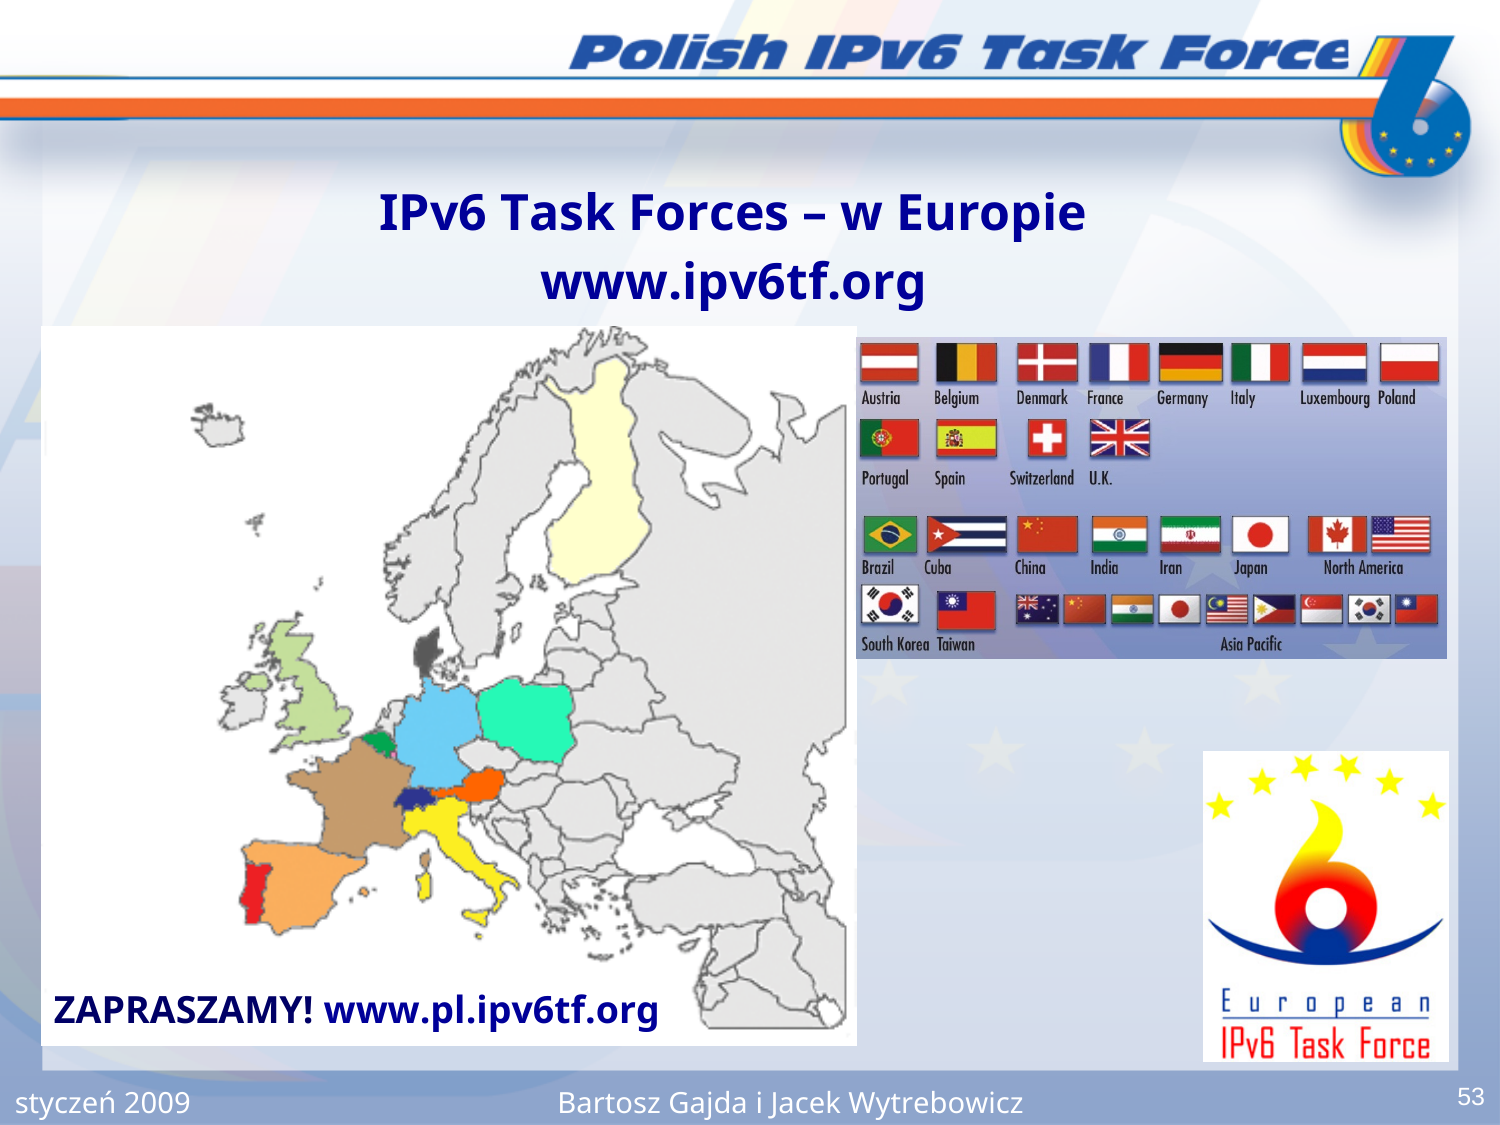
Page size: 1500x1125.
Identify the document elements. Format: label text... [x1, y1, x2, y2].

title IPv6 Task Forces – w Europie www.ipv6tf.org [64, 177, 1403, 314]
text_box ZAPRASZAMY! www.pl.ipv6tf.org [39, 976, 675, 1043]
picture [0, 0, 1500, 1125]
